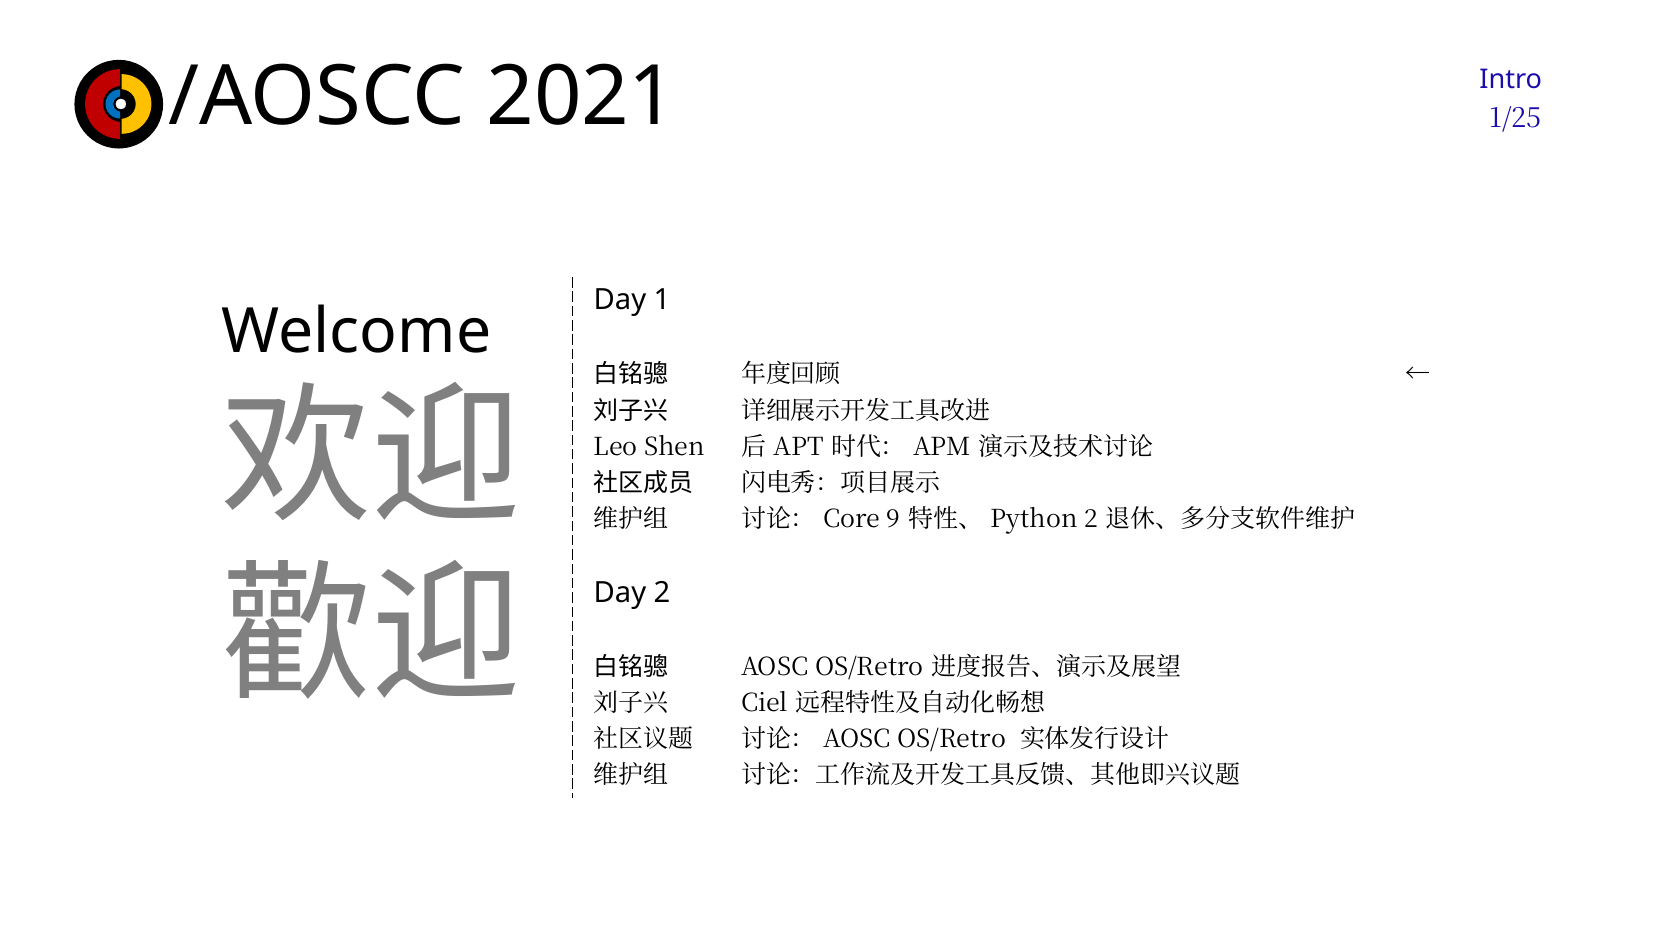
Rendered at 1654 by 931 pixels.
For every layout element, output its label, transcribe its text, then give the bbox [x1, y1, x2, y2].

picture [71, 57, 153, 151]
text_box Intro 2/25 [1464, 52, 1583, 223]
text_box Welcome 欢迎 歡迎 [206, 289, 537, 732]
text_box /AOSCC 2021 [153, 28, 697, 163]
text_box Day 1 白铭骢 年度回顾 ← 刘子兴 详细展示开发工具改进 Leo Shen 后APT时代：APM演示及技术讨论 社区成员 闪电秀：项目展示 维护组 讨论：Core 9特性、Python 2退休、多分支软件维护 Day 2 白铭骢 AOSC OS/Retro进度报告、演示及展望 刘子兴 Ciel远程特性及自动化畅想 社区议题 讨论：AOSC OS/Retro 实体发行设计 维护组 讨论：工作流及开发工具反馈、其他即兴议题 [578, 270, 1654, 802]
